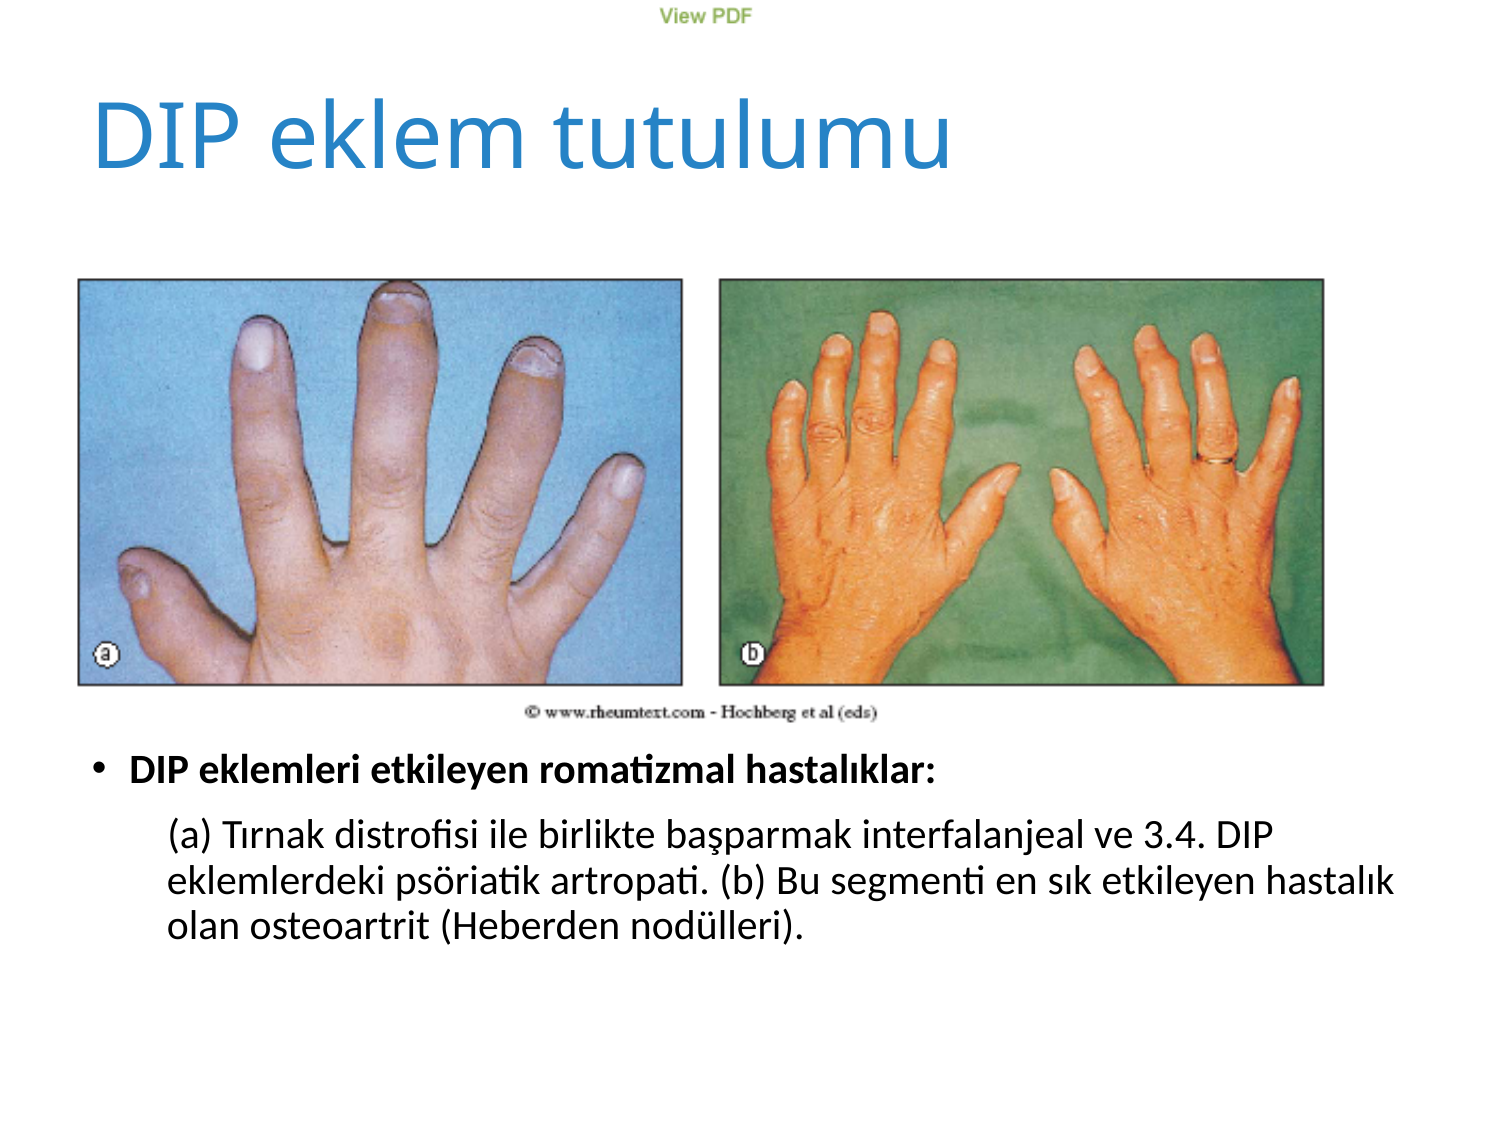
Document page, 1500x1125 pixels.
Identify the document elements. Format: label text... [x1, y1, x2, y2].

title DIP eklem tutulumu [75, 45, 1426, 233]
picture [659, 7, 754, 27]
chart [76, 277, 1329, 725]
list DIP eklemleri etkileyen romatizmal hastalıklar: (a) Tırnak distrofisi ile birlikte başparmak interfalanjeal ve 3.4. DIP eklemlerdeki psöriatik artropati. (b) Bu segmenti en sık etkileyen hastalık olan osteoartrit (Heberden nodülleri). [76, 739, 1427, 1023]
